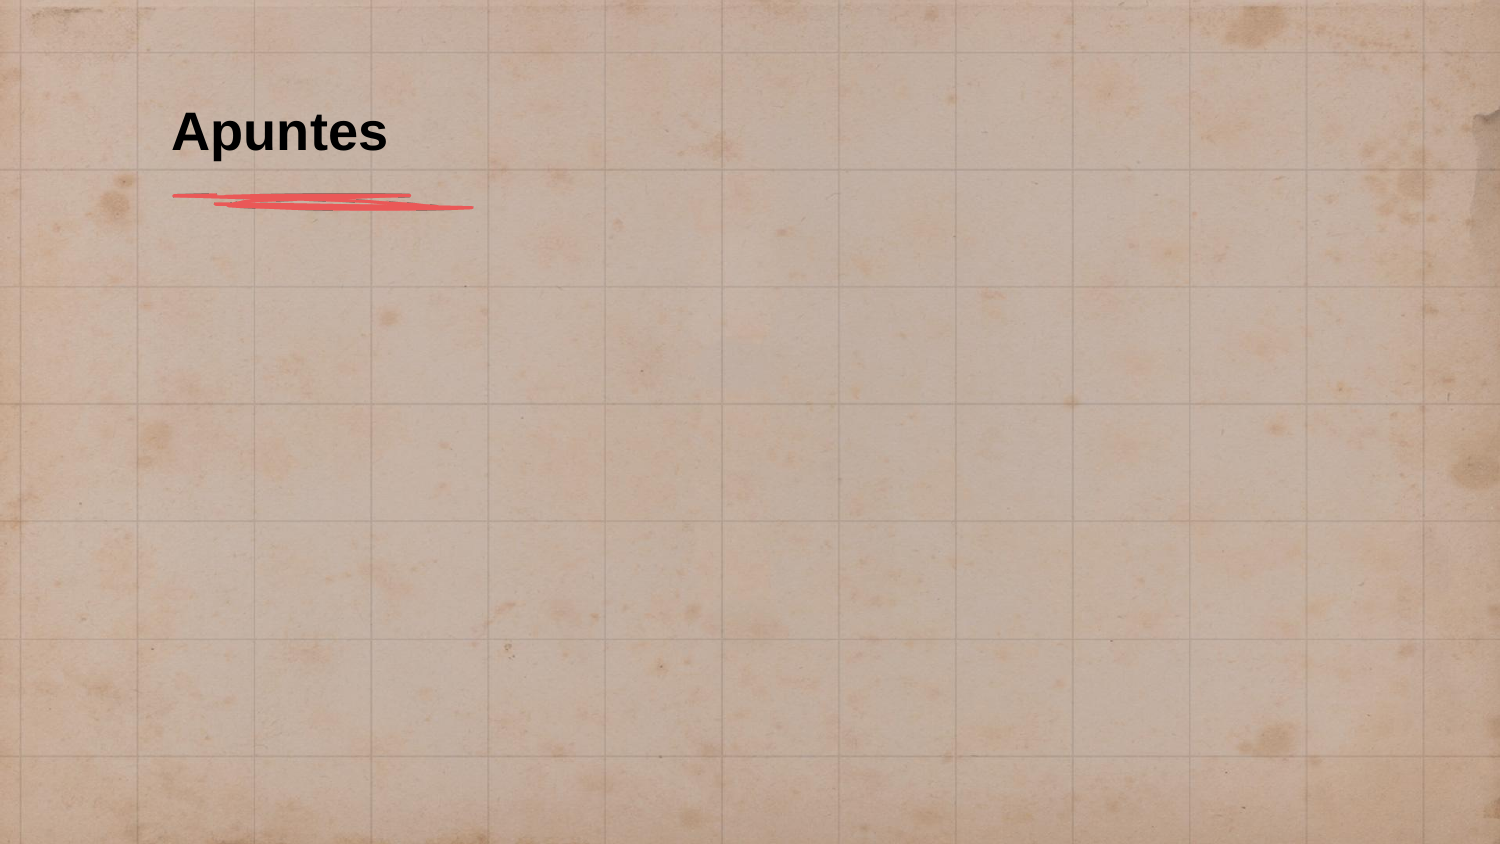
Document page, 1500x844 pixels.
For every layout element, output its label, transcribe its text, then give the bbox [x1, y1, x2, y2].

text_box Apuntes [156, 81, 1218, 177]
picture [0, 0, 1500, 844]
